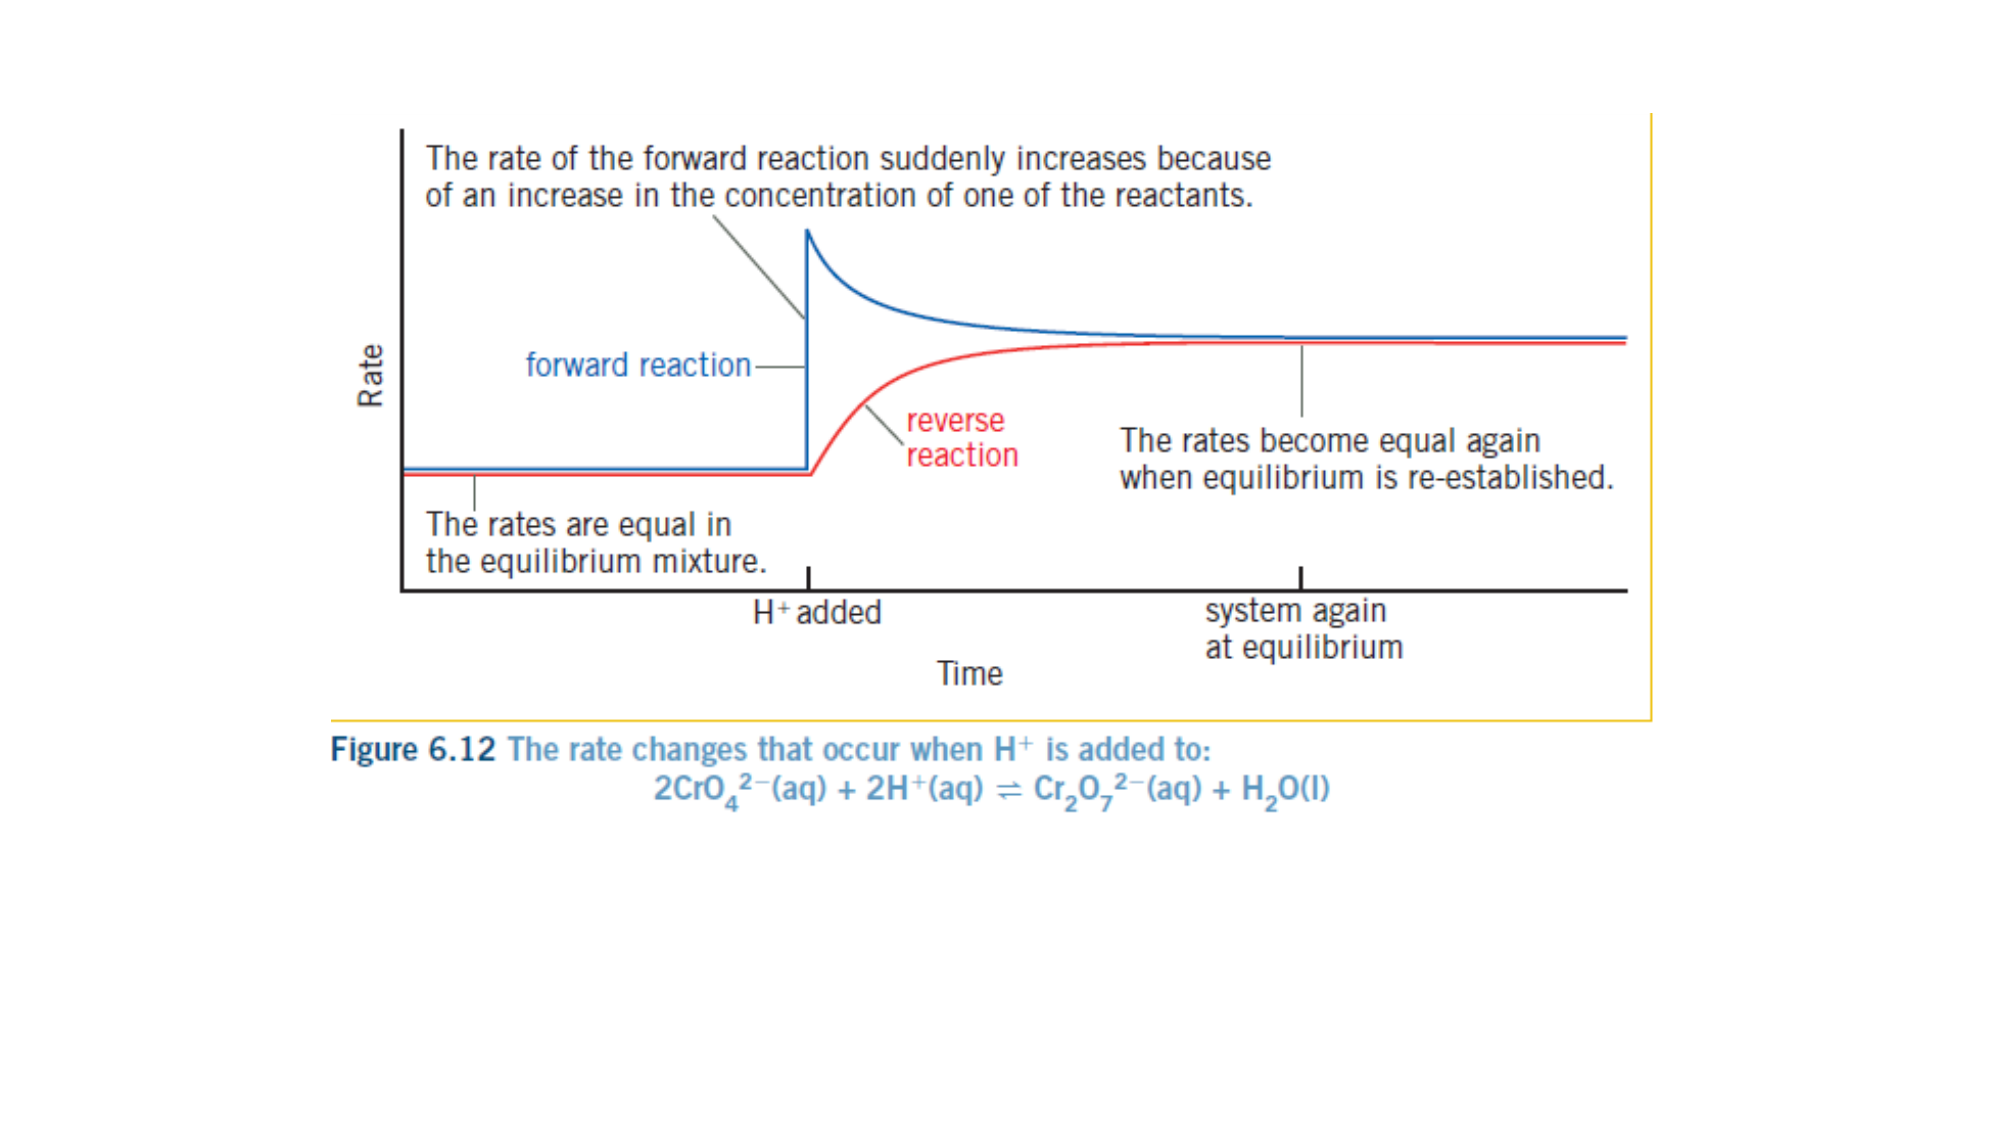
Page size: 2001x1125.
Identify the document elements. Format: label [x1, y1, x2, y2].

picture [331, 113, 1659, 841]
